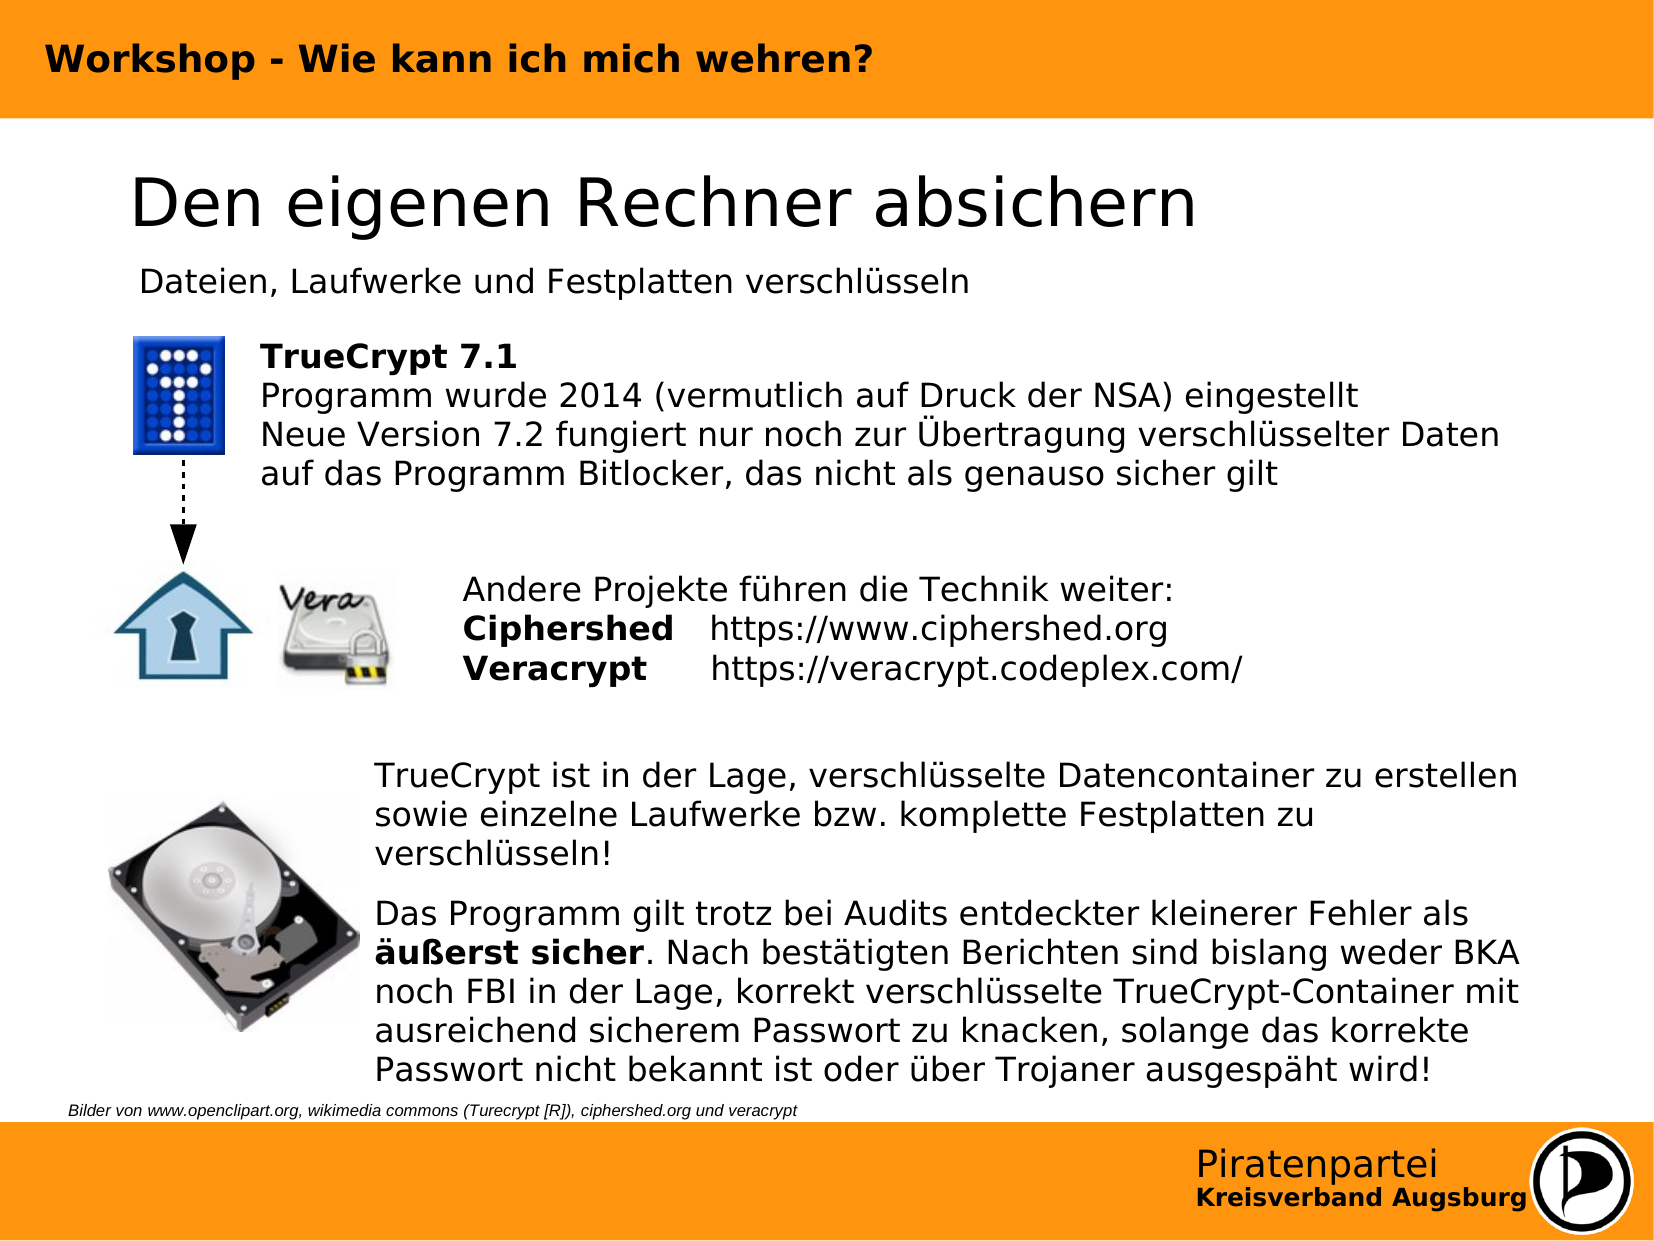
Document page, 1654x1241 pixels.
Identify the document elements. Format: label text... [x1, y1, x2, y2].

text_box Dateien, Laufwerke und Festplatten verschlüsseln [123, 253, 1559, 312]
text_box TrueCrypt 7.1 Programm wurde 2014 (vermutlich auf Druck der NSA) eingestellt Neue Version 7.2 fungiert nur noch zur Übertragung verschlüsselter Daten auf das Programm Bitlocker, das nicht als genauso sicher gilt [245, 329, 1549, 517]
text_box Andere Projekte führen die Technik weiter: Ciphershed https://www.ciphershed.org Veracrypt https://veracrypt.codeplex.com/ [447, 562, 1551, 728]
text_box Das Programm gilt trotz bei Audits entdeckter kleinerer Fehler als äußerst sicher. Nach bestätigten Berichten sind bislang weder BKA noch FBI in der Lage, korrekt verschlüsselte TrueCrypt-Container mit ausreichend sicherem Passwort zu knacken, solange das korrekte Passwort nicht bekannt ist oder über Trojaner ausgespäht wird! [359, 890, 1542, 1097]
text_box Workshop - Wie kann ich mich wehren? [29, 29, 1329, 88]
picture [133, 336, 225, 455]
text_box Bilder von www.openclipart.org, wikimedia commons (Turecrypt [R]), ciphershed.org und veracrypt [53, 1092, 991, 1127]
picture [108, 795, 359, 1032]
text_box Den eigenen Rechner absichern [115, 155, 1560, 248]
picture [277, 571, 396, 690]
text_box TrueCrypt ist in der Lage, verschlüsselte Datencontainer zu erstellen sowie einzelne Laufwerke bzw. komplette Festplatten zu verschlüsseln! [359, 748, 1569, 890]
picture [1529, 1127, 1634, 1235]
picture [94, 536, 272, 714]
